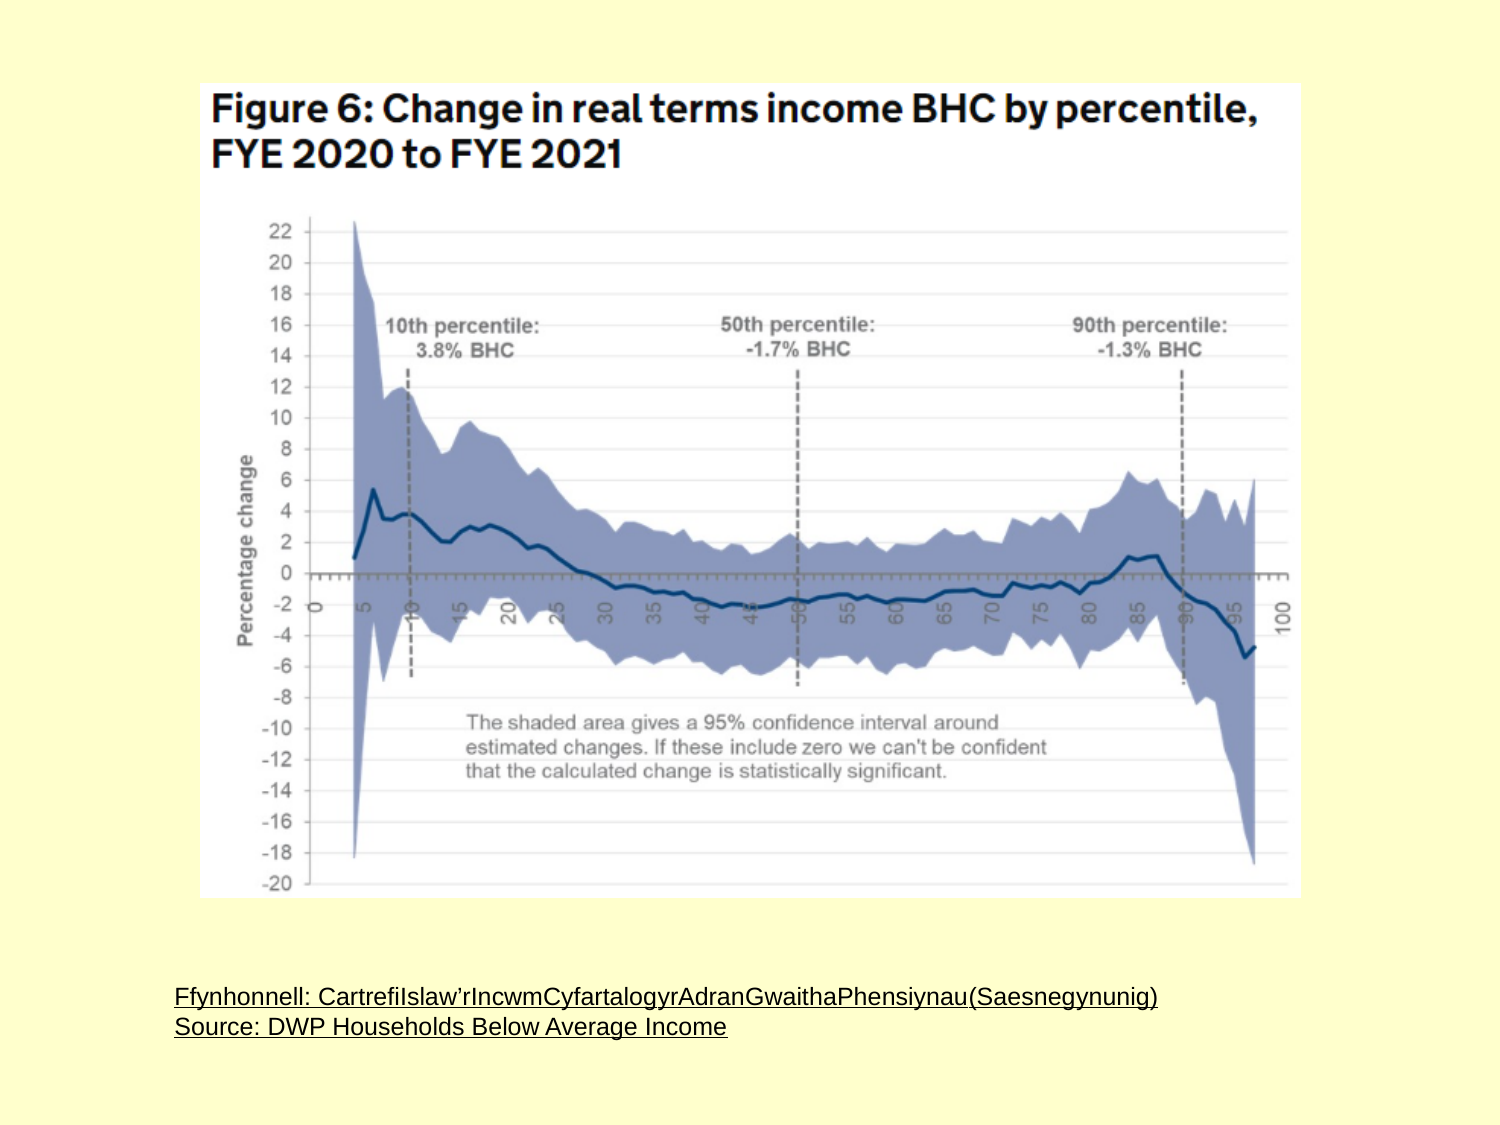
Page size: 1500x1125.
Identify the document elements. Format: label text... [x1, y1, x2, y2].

picture [200, 83, 1301, 898]
text_box Ffynhonnell: Cartrefi Islaw’r Incwm Cyfartalog yr Adran Gwaith a Phensiynau (Saesneg yn unig) Source: DWP Households Below Average Income [159, 972, 1301, 1049]
